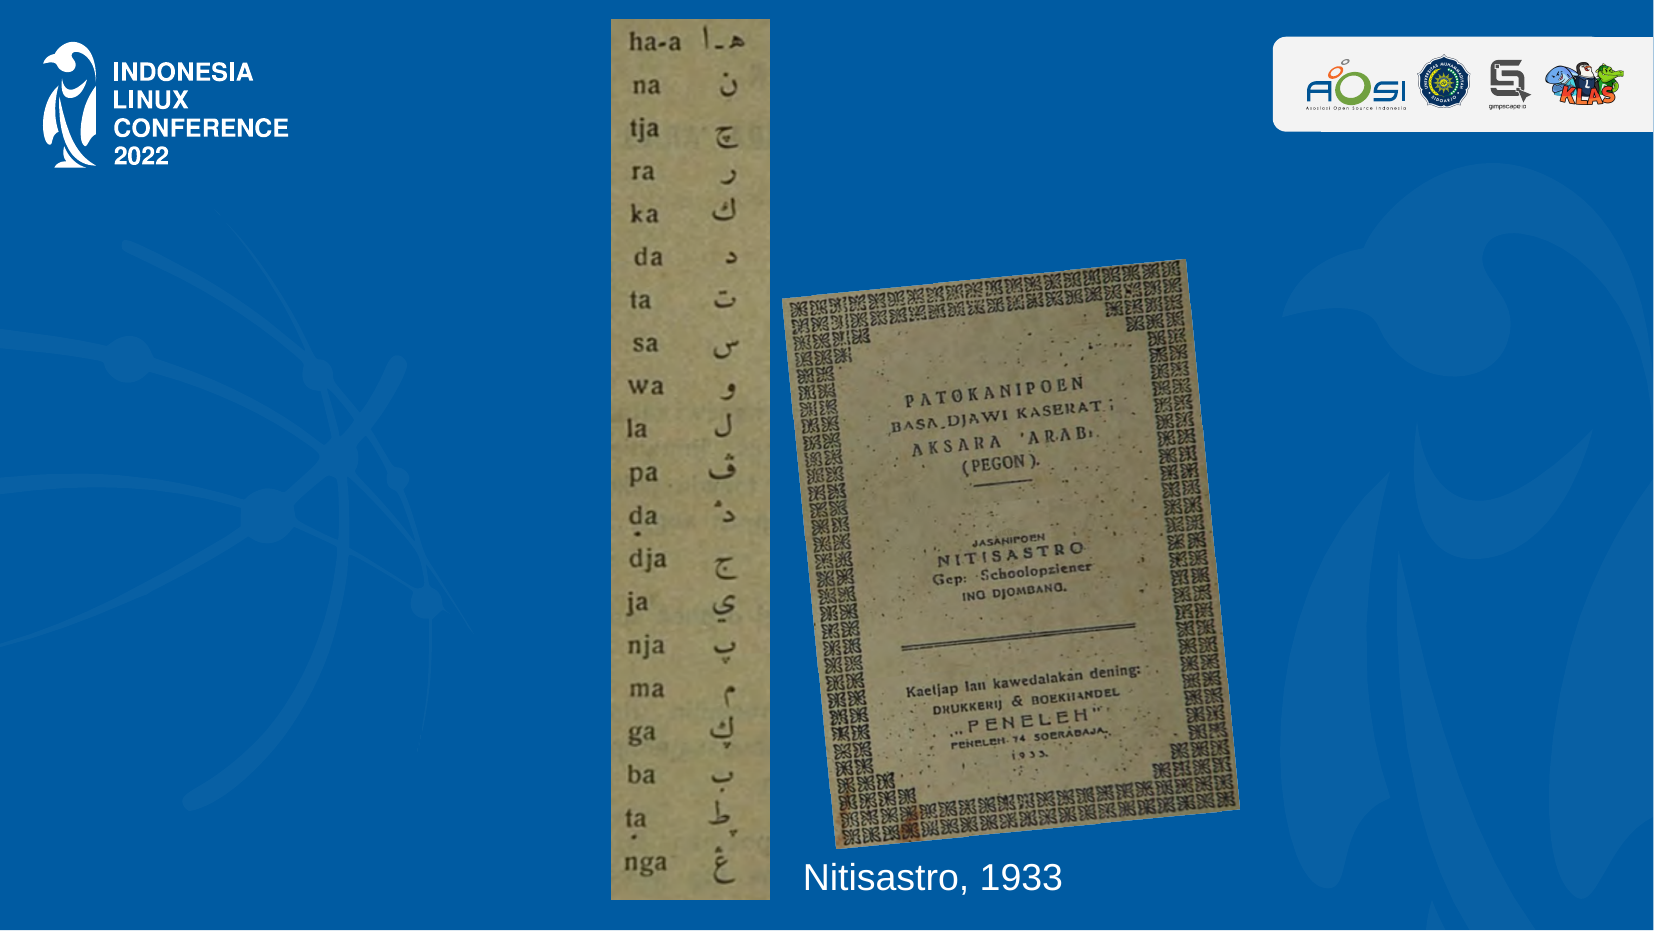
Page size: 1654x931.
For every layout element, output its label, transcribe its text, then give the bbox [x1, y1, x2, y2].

picture [1417, 54, 1471, 108]
text_box Nitisastro, 1933 [788, 848, 1078, 906]
picture [781, 258, 1240, 848]
picture [611, 19, 770, 901]
picture [1545, 62, 1624, 105]
